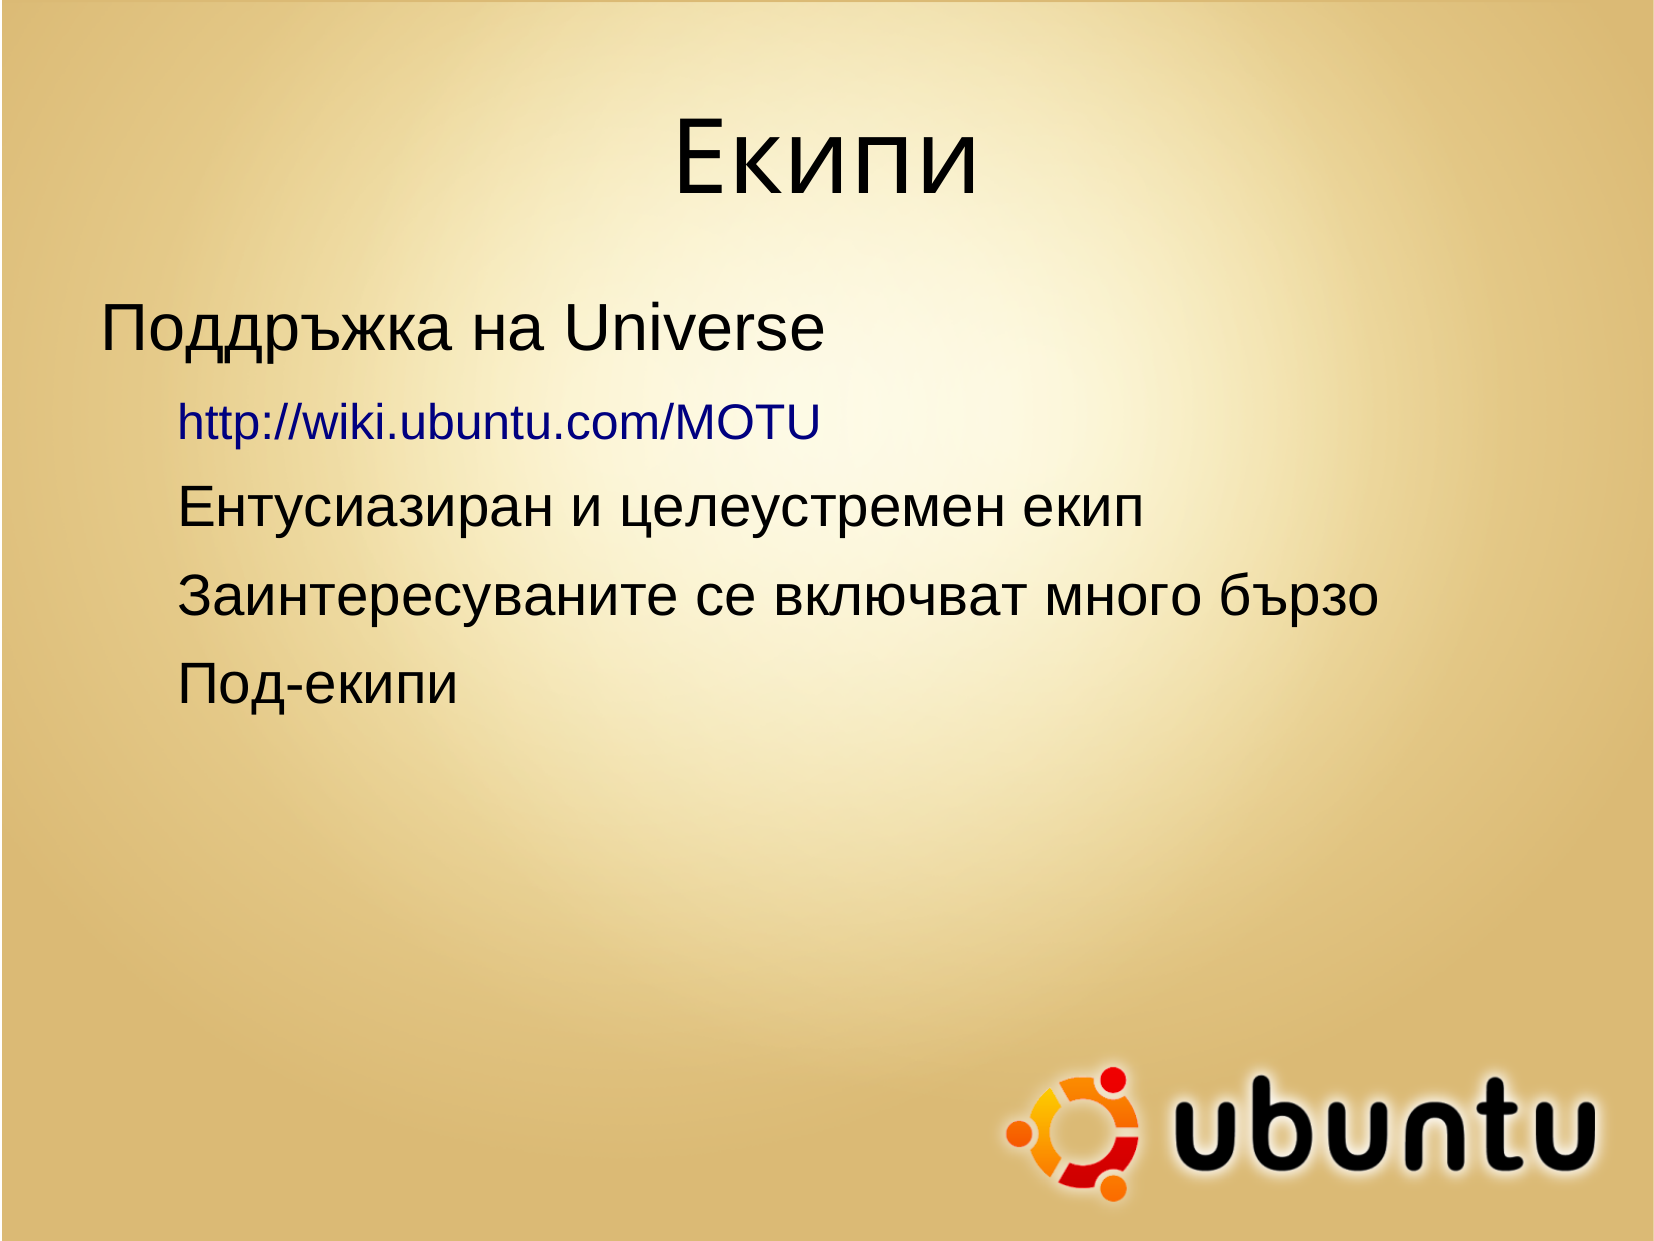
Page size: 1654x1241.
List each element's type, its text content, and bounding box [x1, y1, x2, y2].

title Екипи [82, 49, 1571, 257]
list Поддръжка на Universe http://wiki.ubuntu.com/MOTU Ентусиазиран и целеустремен екип Заинтересуваните се включват много бързо Под-екипи [82, 290, 1571, 1109]
picture [2, 0, 1654, 1241]
